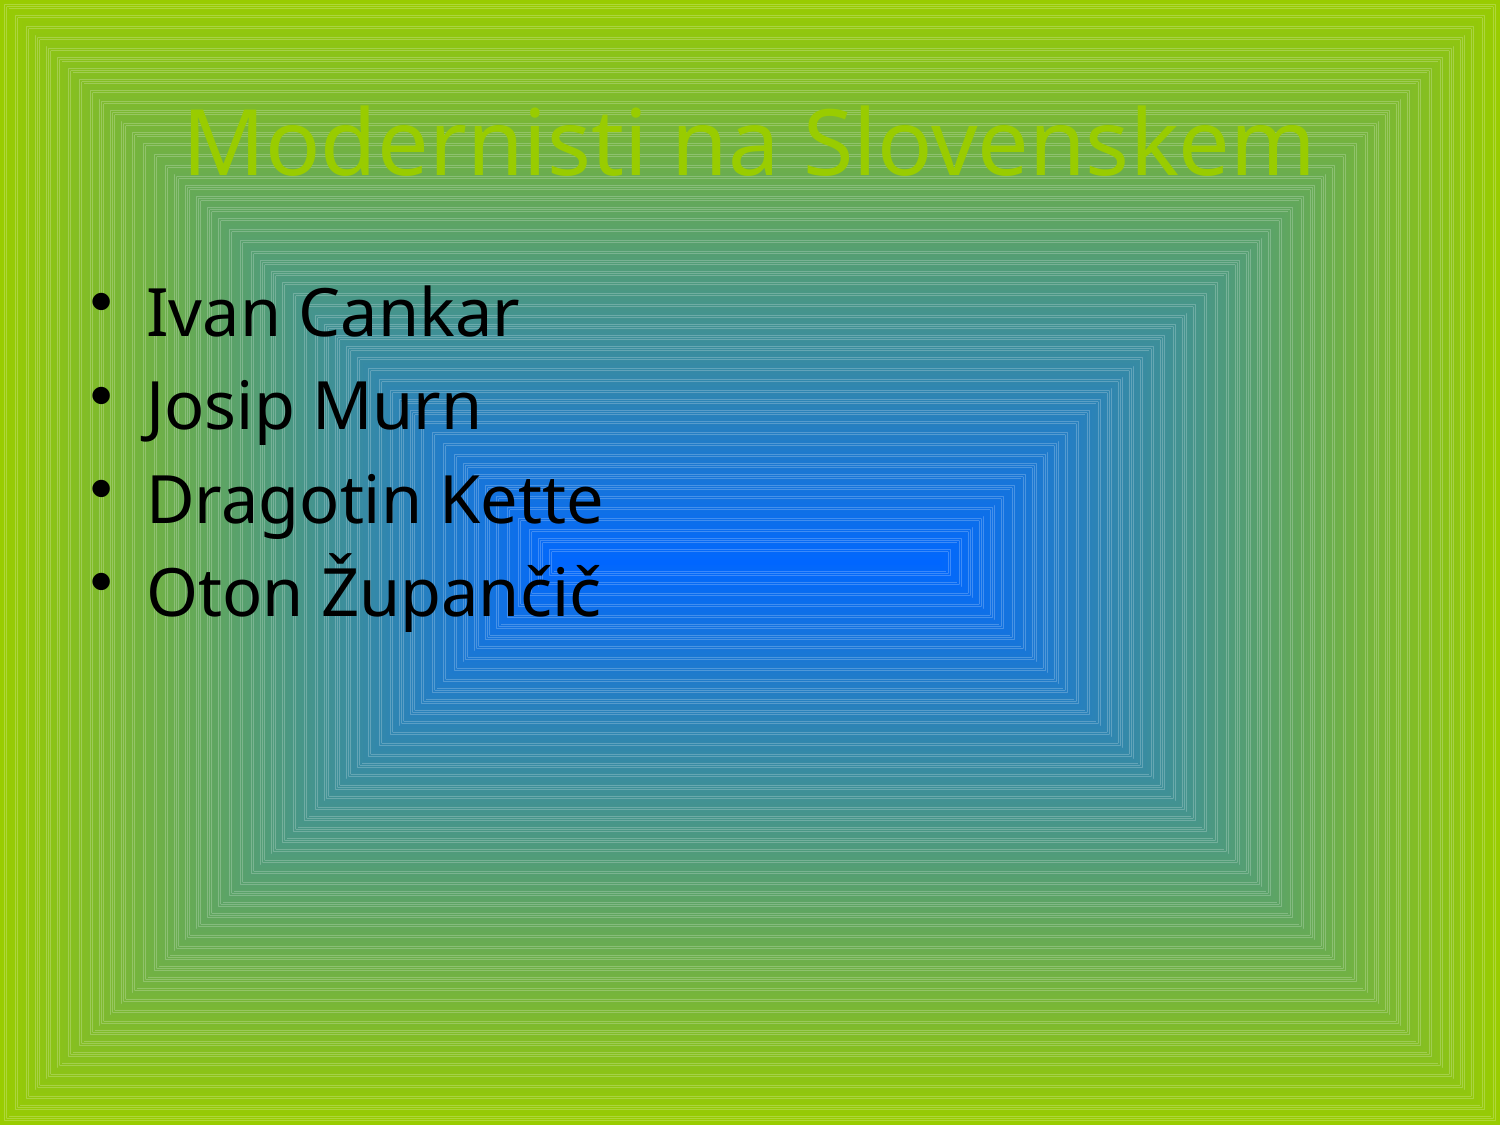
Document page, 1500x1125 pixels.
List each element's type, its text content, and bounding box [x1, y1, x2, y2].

list Ivan Cankar Josip Murn Dragotin Kette Oton Župančič [75, 262, 1425, 1005]
title Modernisti na Slovenskem [75, 45, 1425, 233]
